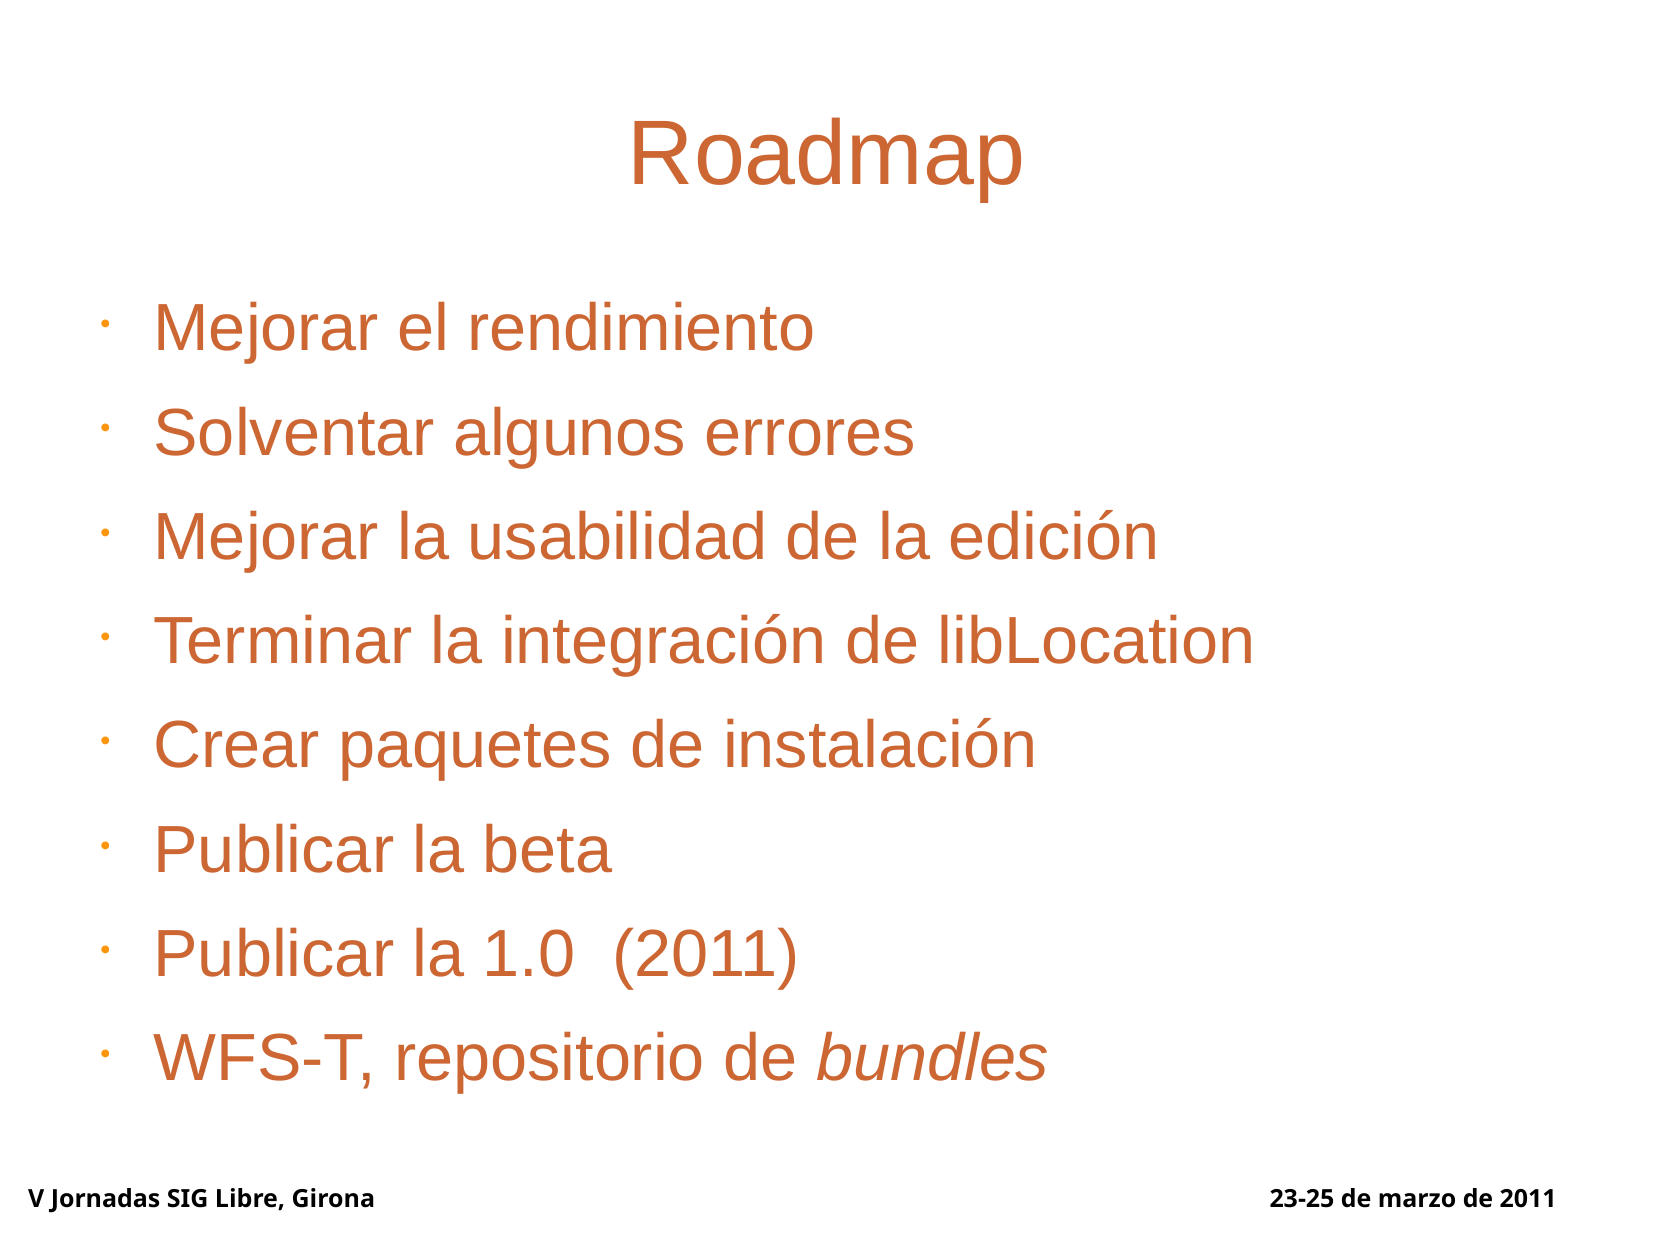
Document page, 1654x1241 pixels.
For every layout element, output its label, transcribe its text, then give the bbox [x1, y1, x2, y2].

title Roadmap [82, 49, 1571, 257]
list Mejorar el rendimiento Solventar algunos errores Mejorar la usabilidad de la edición Terminar la integración de libLocation Crear paquetes de instalación Publicar la beta Publicar la 1.0 (2011) WFS-T, repositorio de bundles [82, 290, 1571, 1109]
